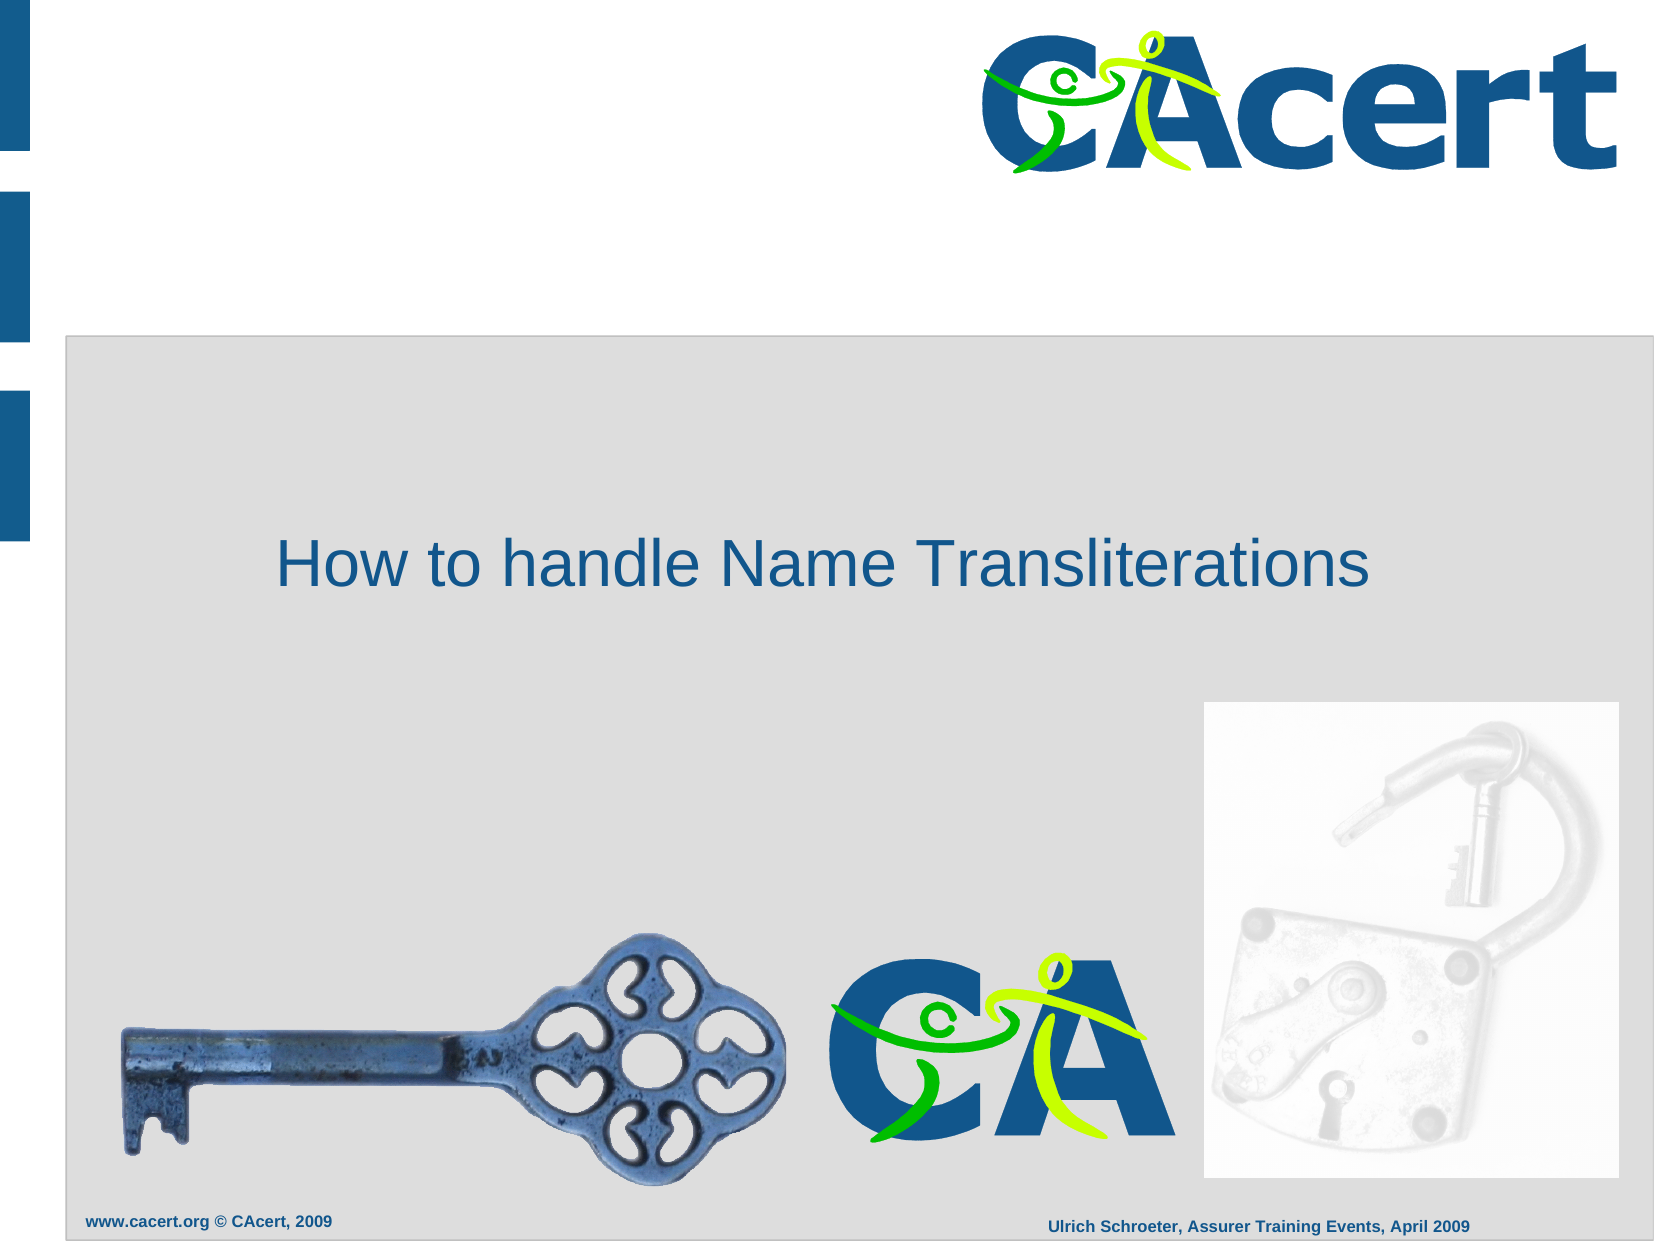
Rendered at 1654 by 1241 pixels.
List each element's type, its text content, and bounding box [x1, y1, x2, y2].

title How to handle Name Transliterations [118, 442, 1530, 601]
picture [826, 950, 1177, 1145]
picture [1204, 702, 1619, 1178]
picture [106, 915, 800, 1203]
